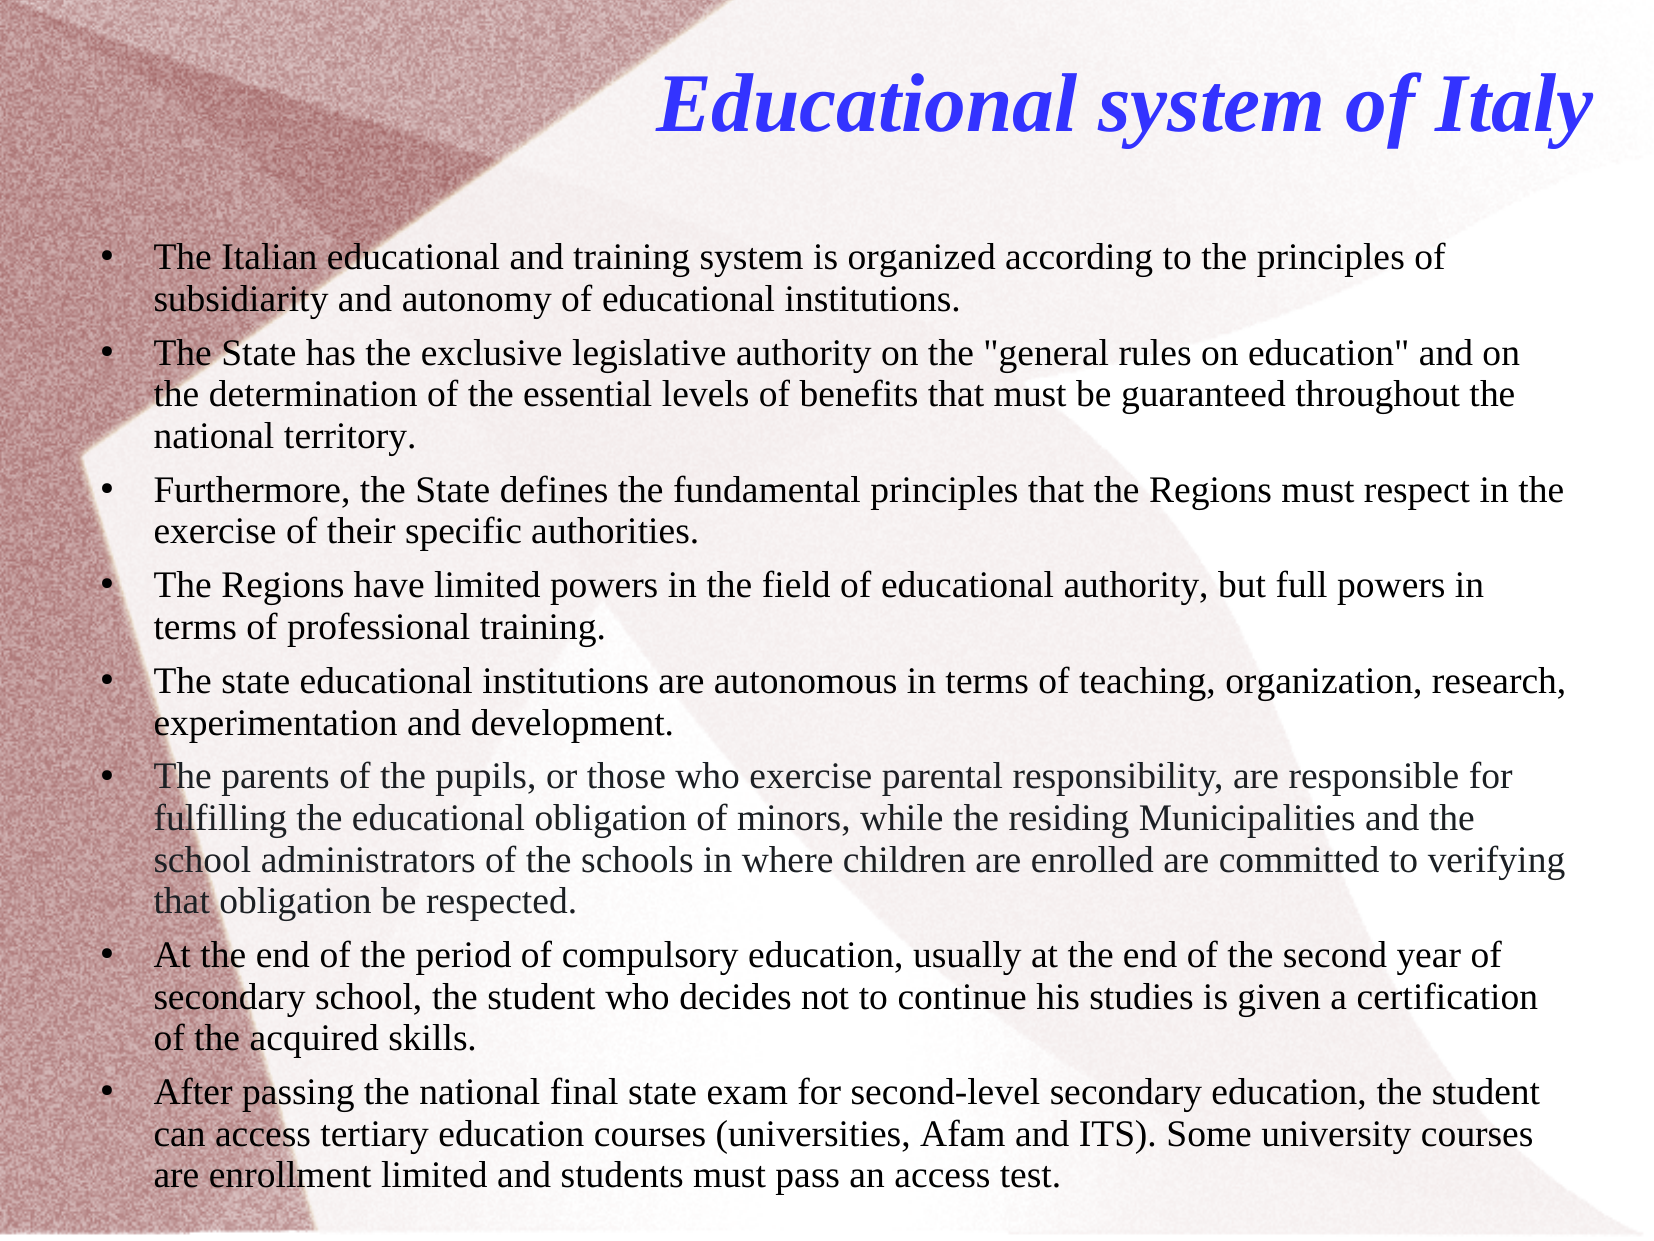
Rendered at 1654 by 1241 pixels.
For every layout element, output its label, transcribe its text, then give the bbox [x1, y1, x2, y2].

title Educational system of Italy [106, 0, 1595, 208]
picture [0, 0, 1654, 1241]
list The Italian educational and training system is organized according to the principles of subsidiarity and autonomy of educational institutions. The State has the exclusive legislative authority on the "general rules on education" and on the determination of the essential levels of benefits that must be guaranteed throughout the national territory. Furthermore, the State defines the fundamental principles that the Regions must respect in the exercise of their specific authorities. The Regions have limited powers in the field of educational authority, but full powers in terms of professional training. The state educational institutions are autonomous in terms of teaching, organization, research, experimentation and development. The parents of the pupils, or those who exercise parental responsibility, are responsible for fulfilling the educational obligation of minors, while the residing Municipalities and the school administrators of the schools in where children are enrolled are committed to verifying that obligation be respected. At the end of the period of compulsory education, usually at the end of the second year of secondary school, the student who decides not to continue his studies is given a certification of the acquired skills. After passing the national final state exam for second-level secondary education, the student can access tertiary education courses (universities, Afam and ITS). Some university courses are enrollment limited and students must pass an access test. [82, 236, 1571, 1217]
